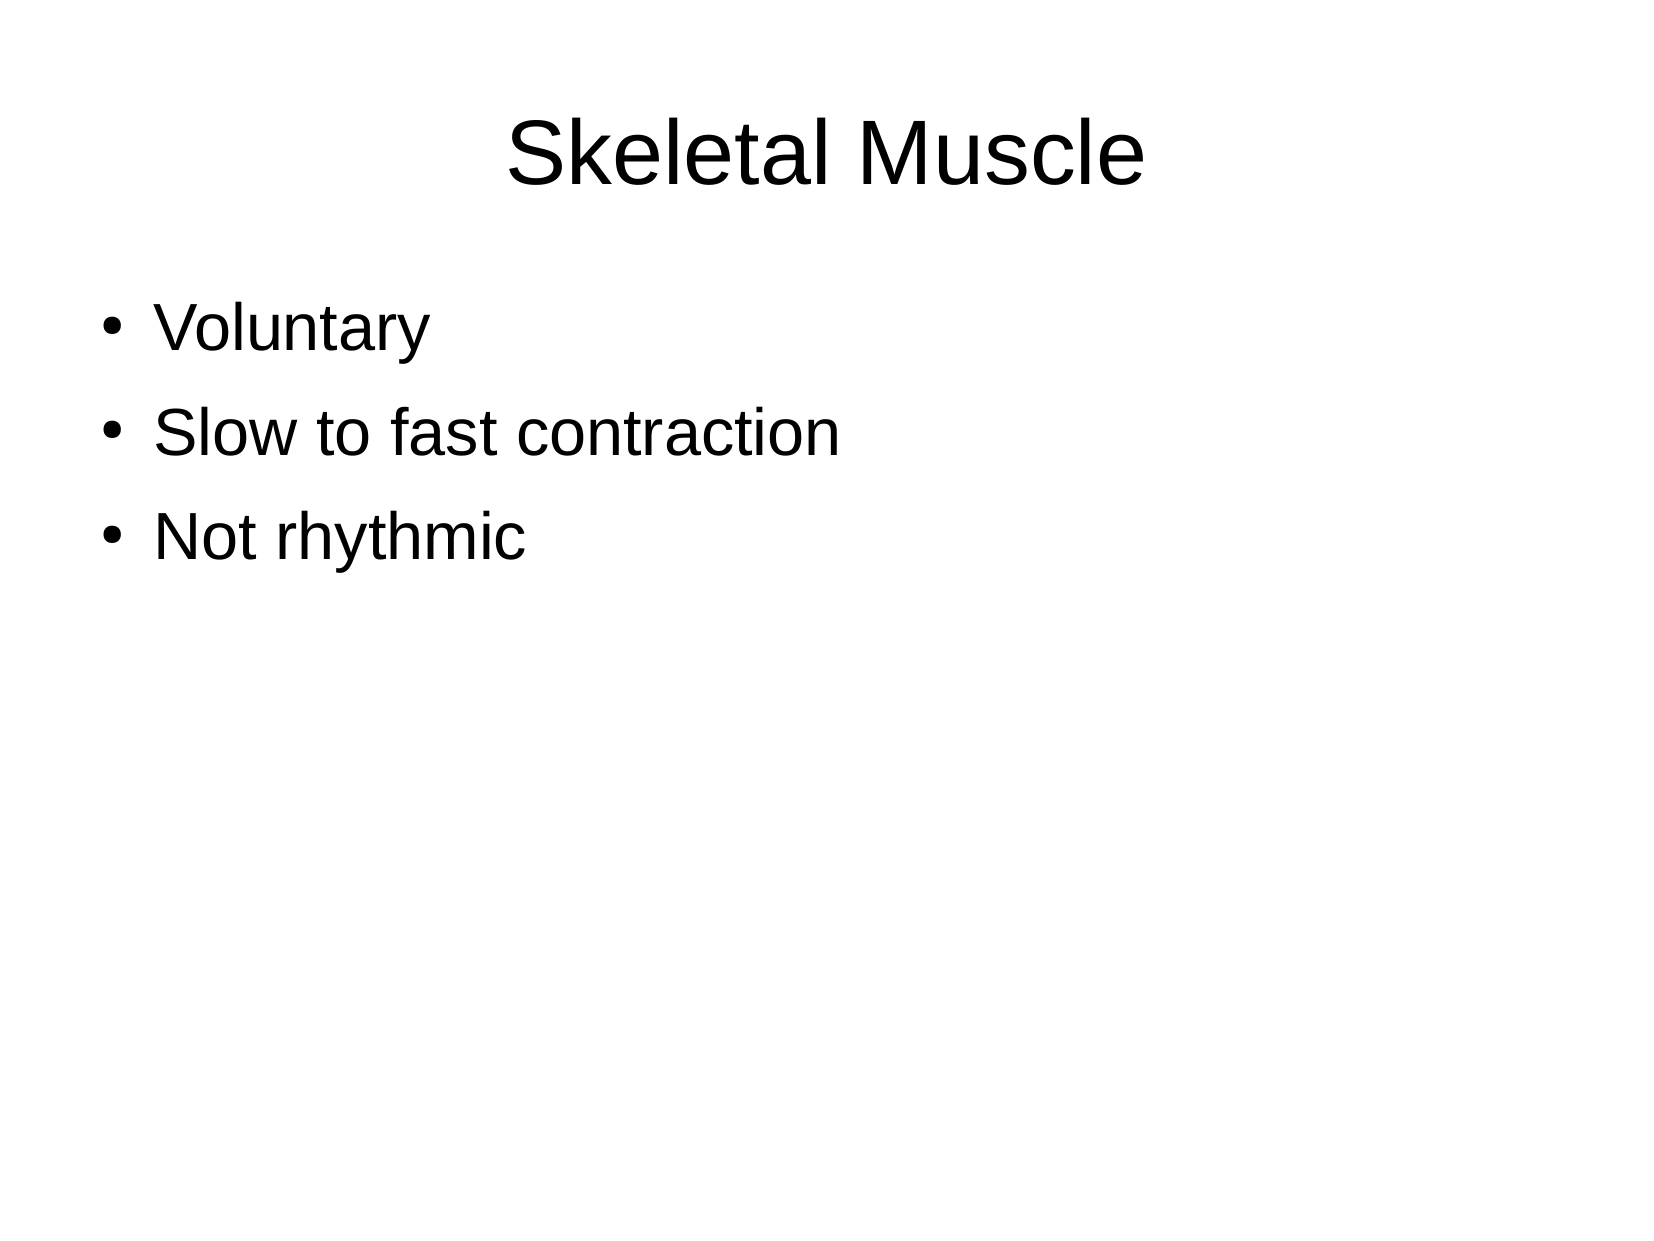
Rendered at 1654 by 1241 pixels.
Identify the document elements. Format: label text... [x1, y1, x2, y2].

list Voluntary Slow to fast contraction Not rhythmic [82, 290, 1571, 1109]
title Skeletal Muscle [82, 49, 1571, 257]
